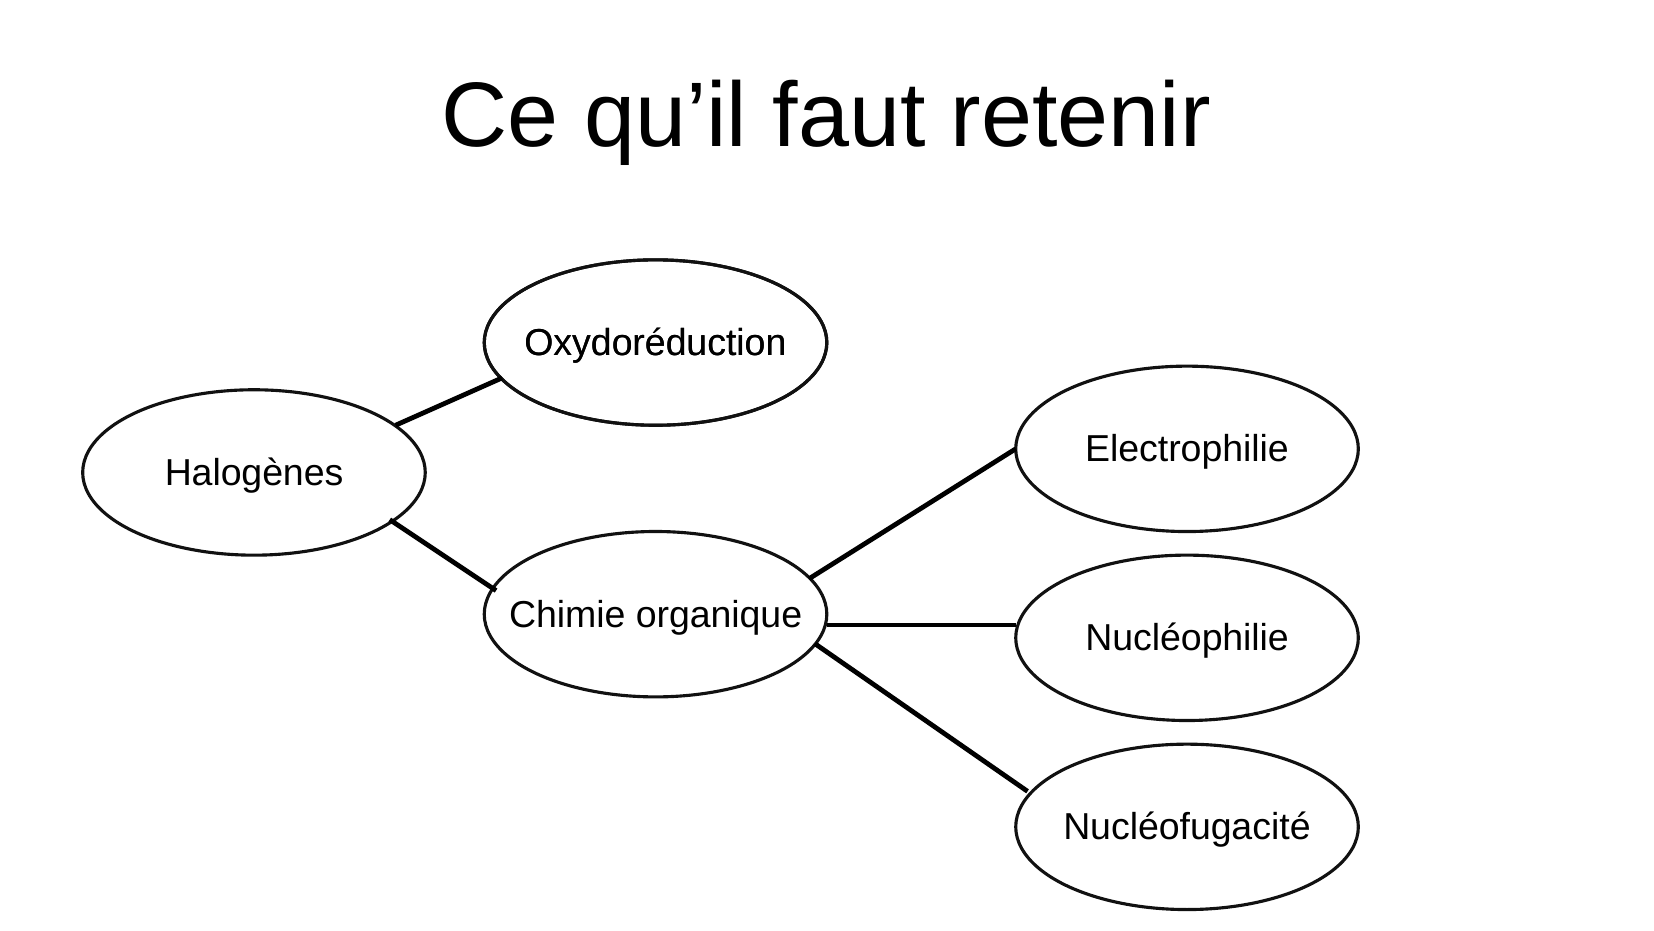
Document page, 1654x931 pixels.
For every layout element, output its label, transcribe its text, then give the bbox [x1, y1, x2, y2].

text_box Nucléophilie [1015, 555, 1359, 721]
text_box Electrophilie [1015, 366, 1359, 532]
text_box Halogènes [82, 389, 426, 556]
text_box Nucléofugacité [1015, 744, 1359, 910]
text_box Chimie organique [484, 531, 827, 697]
text_box Oxydoréduction [484, 259, 827, 426]
title Ce qu’il faut retenir [82, 37, 1571, 193]
